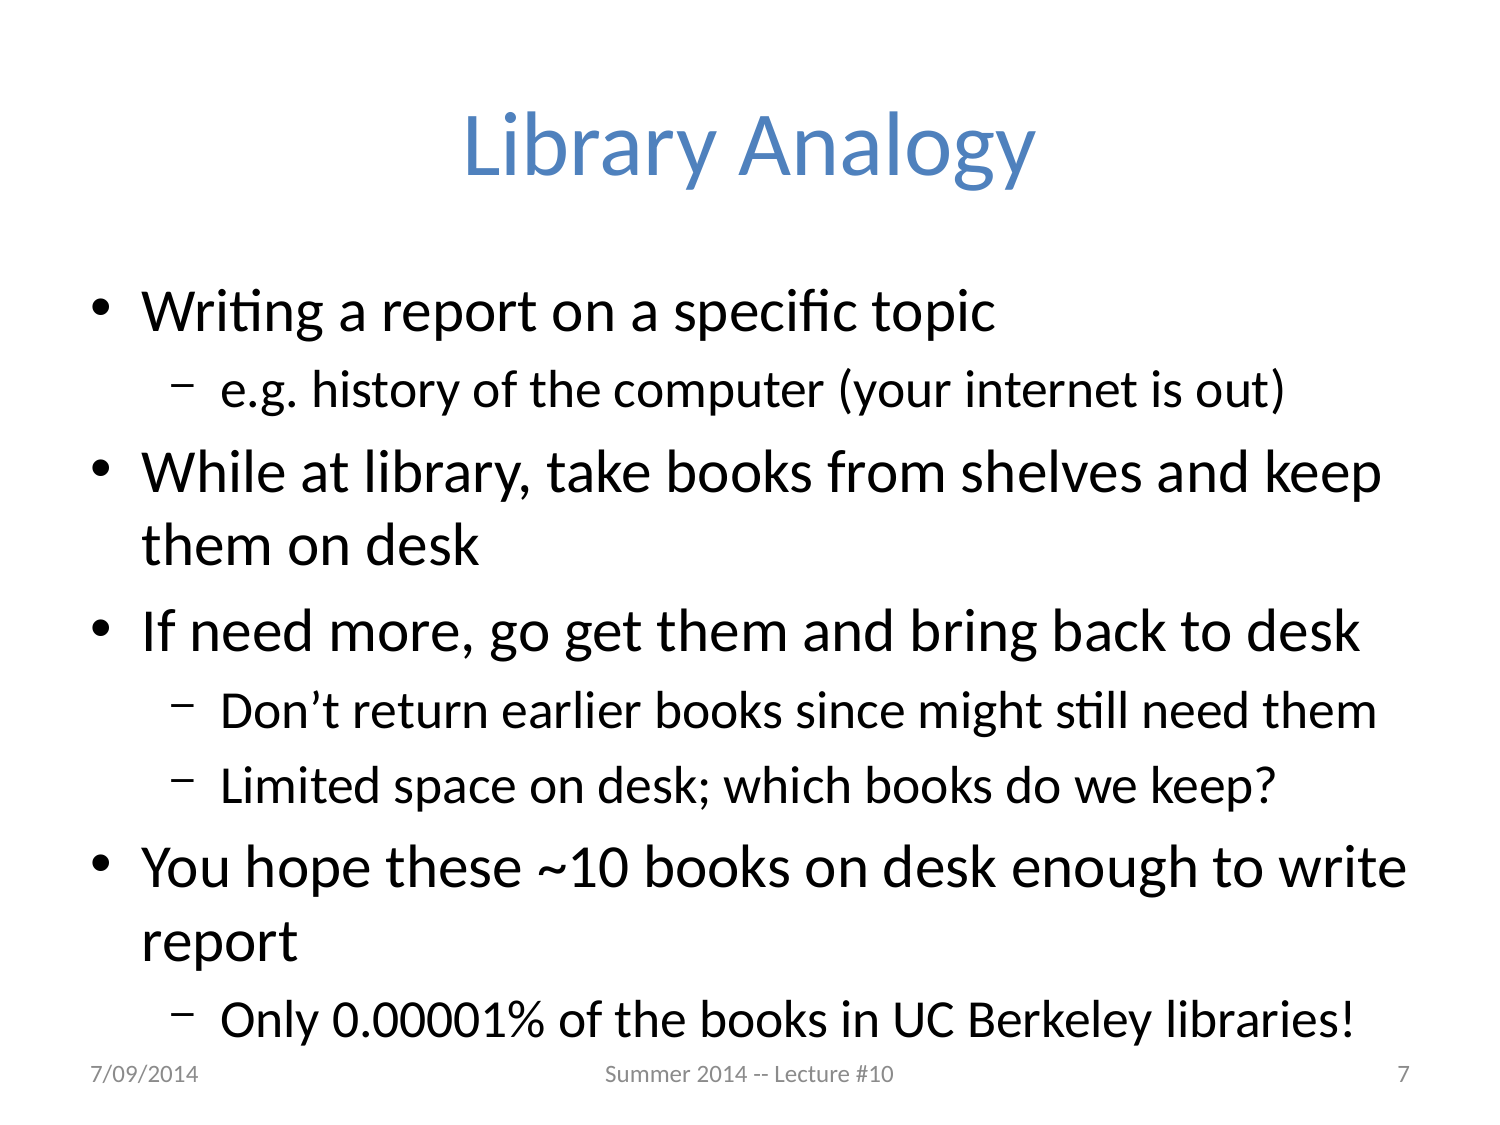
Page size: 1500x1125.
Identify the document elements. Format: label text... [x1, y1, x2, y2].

title Library Analogy [75, 45, 1425, 233]
footer Summer 2014 -- Lecture #10 [512, 1042, 988, 1103]
slide_number <number> [1074, 1042, 1425, 1103]
slide_number 7/09/2014 [75, 1042, 425, 1103]
list Writing a report on a specific topic e.g. history of the computer (your internet is out) While at library, take books from shelves and keep them on desk If need more, go get them and bring back to desk Don’t return earlier books since might still need them Limited space on desk; which books do we keep? You hope these ~10 books on desk enough to write report Only 0.00001% of the books in UC Berkeley libraries! [75, 262, 1425, 1073]
